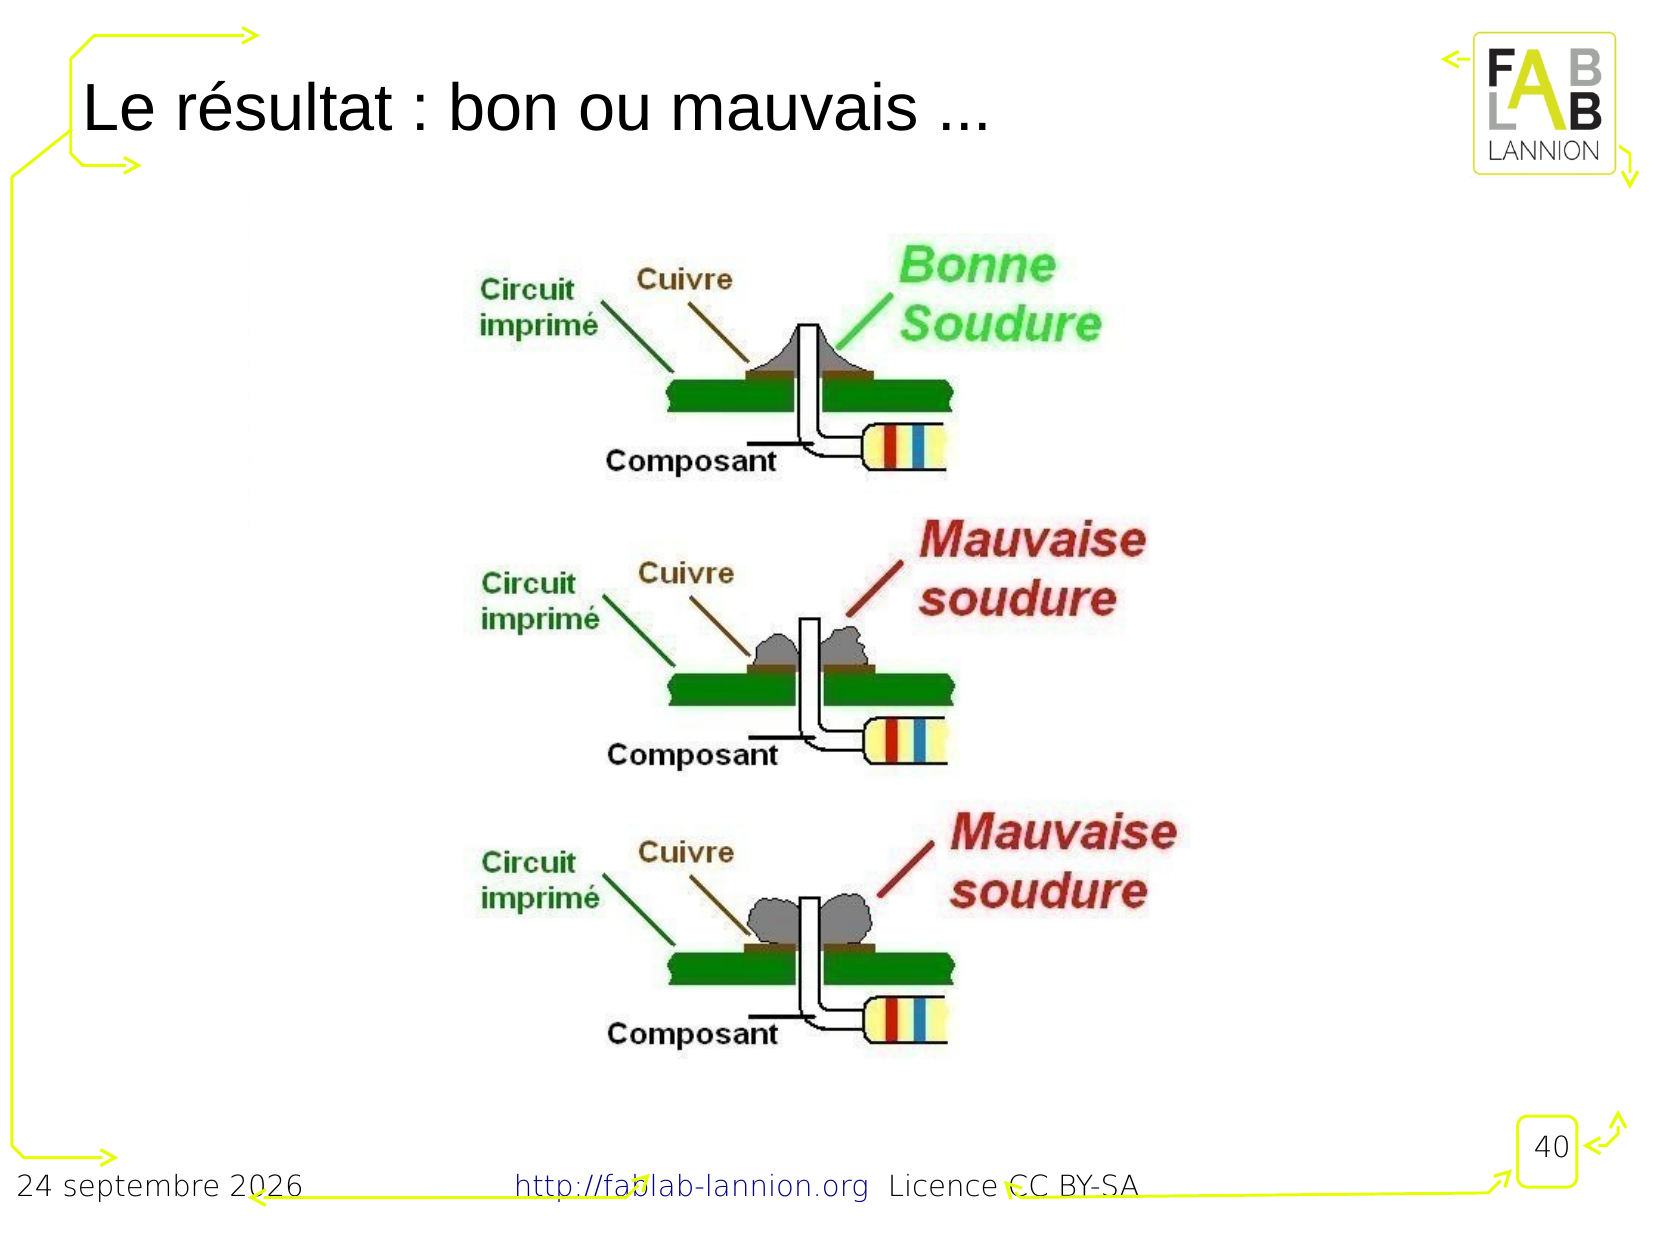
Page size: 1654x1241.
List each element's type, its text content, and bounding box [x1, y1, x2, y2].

picture [1470, 29, 1619, 178]
title Le résultat : bon ou mauvais ... [82, 49, 1441, 166]
picture [248, 179, 1394, 1130]
